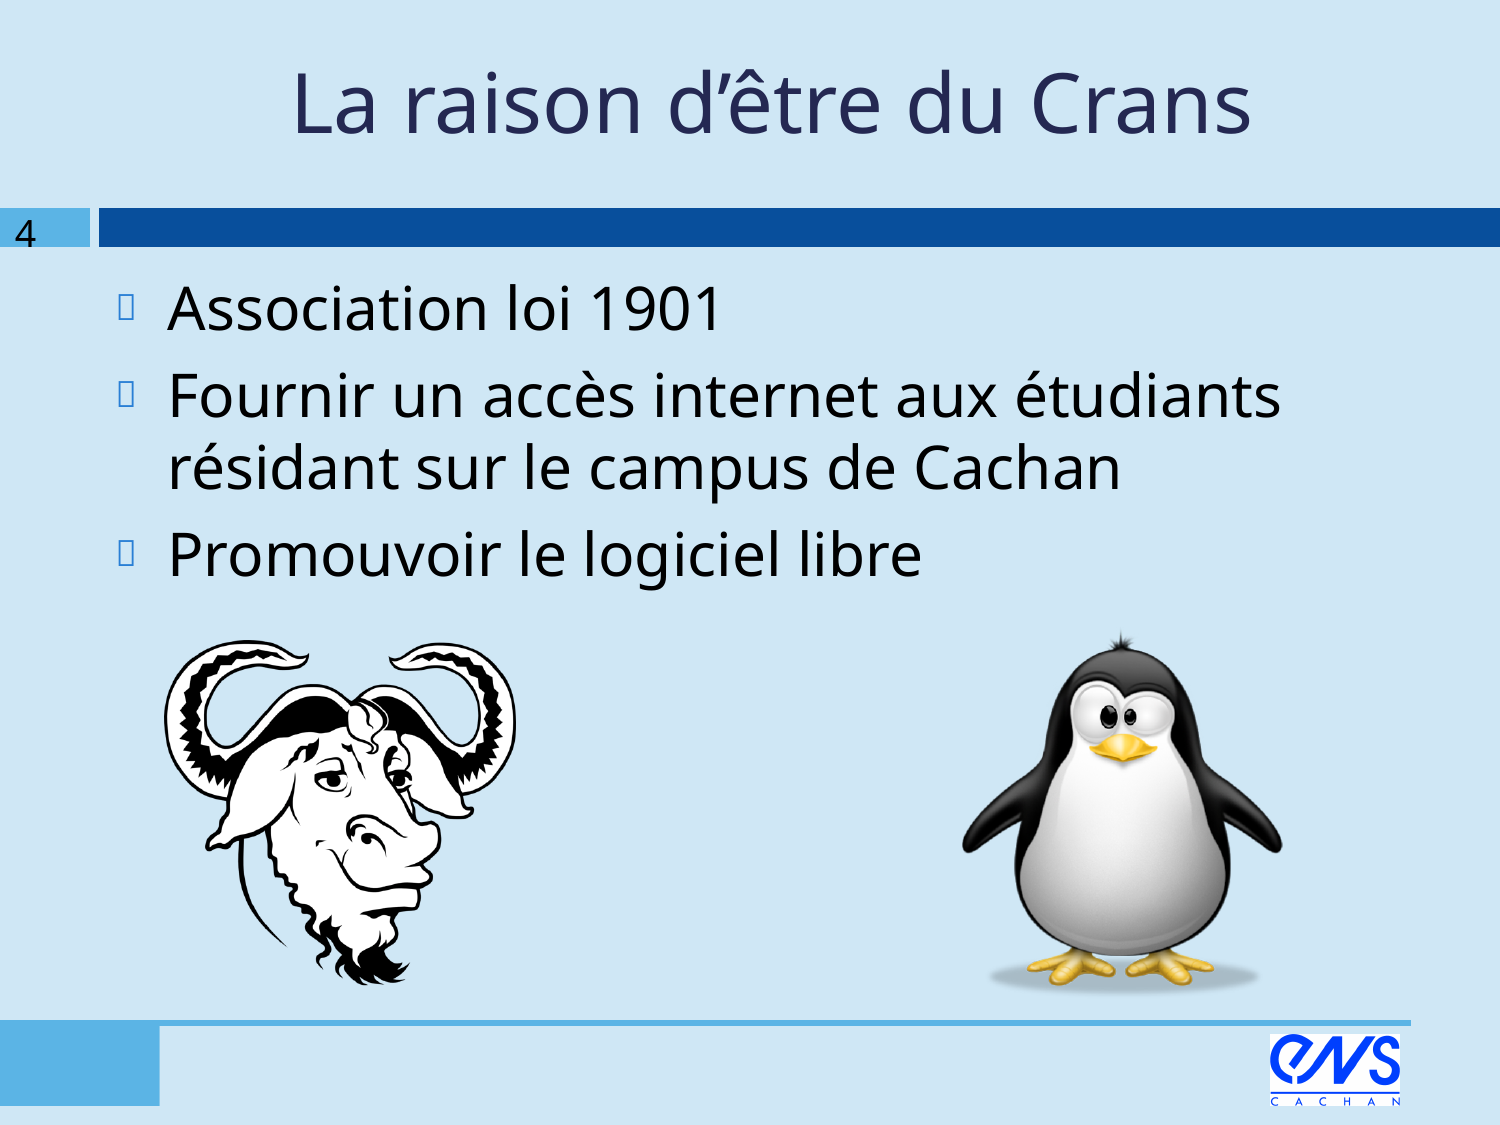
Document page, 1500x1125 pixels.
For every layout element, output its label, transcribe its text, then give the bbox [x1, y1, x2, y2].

picture [931, 621, 1313, 1002]
title La raison d’être du Crans [106, 42, 1438, 212]
picture [31, 208, 1500, 247]
slide_number <numéro> [0, 202, 88, 243]
picture [0, 243, 28, 247]
list Association loi 1901 Fournir un accès internet aux étudiants résidant sur le campus de Cachan Promouvoir le logiciel libre [100, 262, 1438, 1000]
picture [1270, 1034, 1400, 1106]
picture [164, 640, 516, 997]
